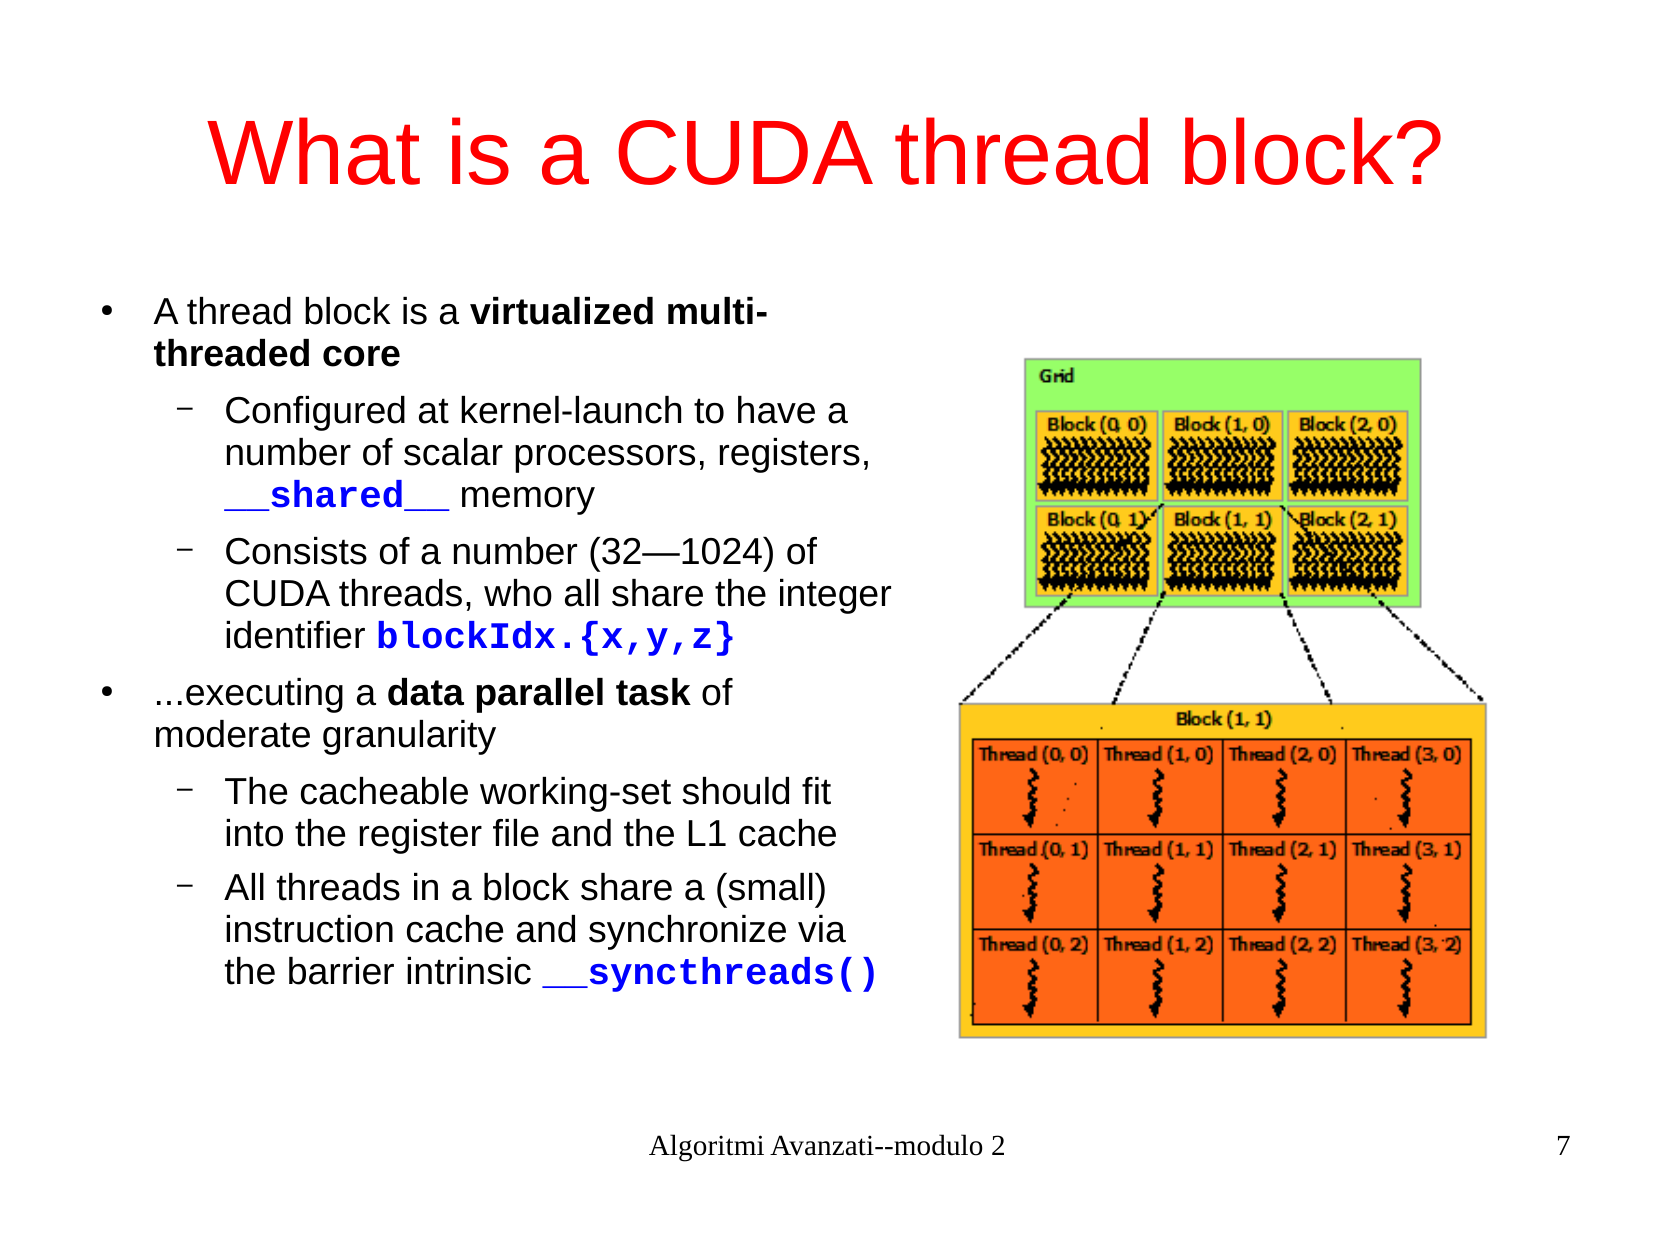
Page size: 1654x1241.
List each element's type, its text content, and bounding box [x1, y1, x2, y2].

list A thread block is a virtualized multi-threaded core Configured at kernel-launch to have a number of scalar processors, registers, __shared__ memory Consists of a number (32—1024) of CUDA threads, who all share the integer identifier blockIdx.{x,y,z} ...executing a data parallel task of moderate granularity The cacheable working-set should fit into the register file and the L1 cache All threads in a block share a (small) instruction cache and synchronize via the barrier intrinsic __syncthreads() [82, 290, 901, 1109]
picture [901, 353, 1629, 1051]
title What is a CUDA thread block? [82, 49, 1571, 257]
